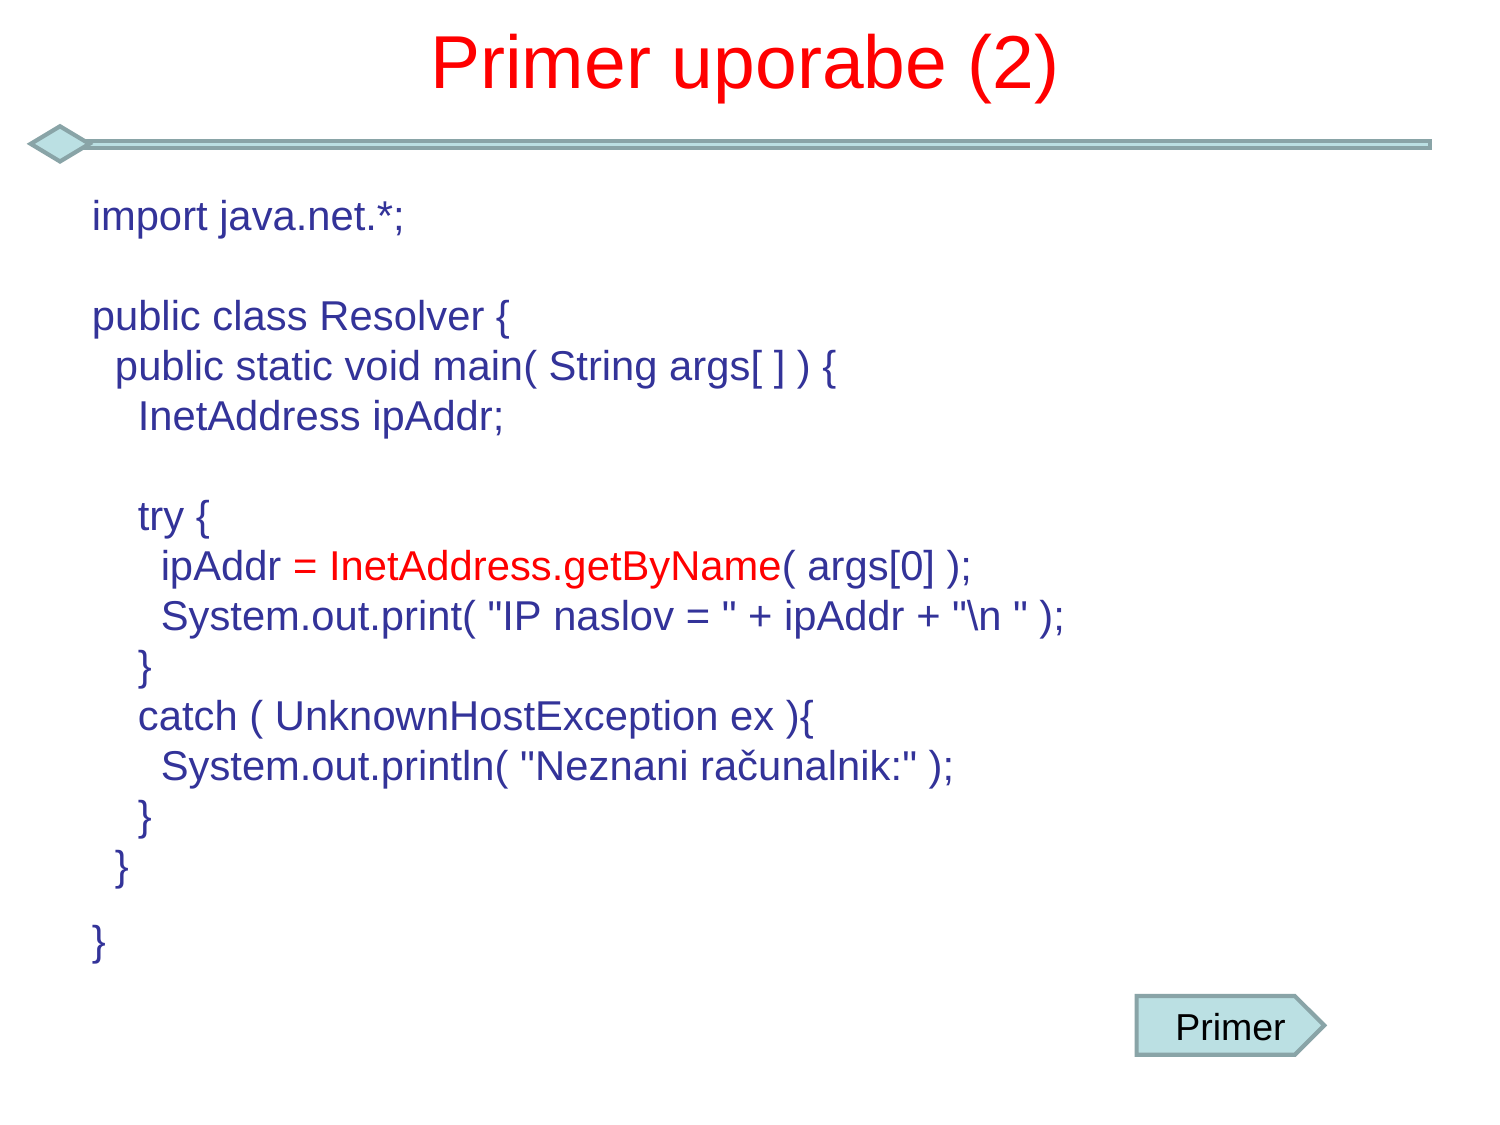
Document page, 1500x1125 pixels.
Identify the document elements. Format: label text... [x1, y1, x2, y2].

title Primer uporabe (2) [70, 0, 1421, 118]
text_box Primer [1136, 996, 1325, 1055]
text_box import java.net.*; public class Resolver { public static void main( String args[ ] ) { InetAddress ipAddr; try { ipAddr = InetAddress.getByName( args[0] ); System.out.print( "IP naslov = " + ipAddr + "\n " ); } catch ( UnknownHostException ex ){ System.out.println( "Neznani računalnik:" ); } } } [76, 181, 1430, 977]
